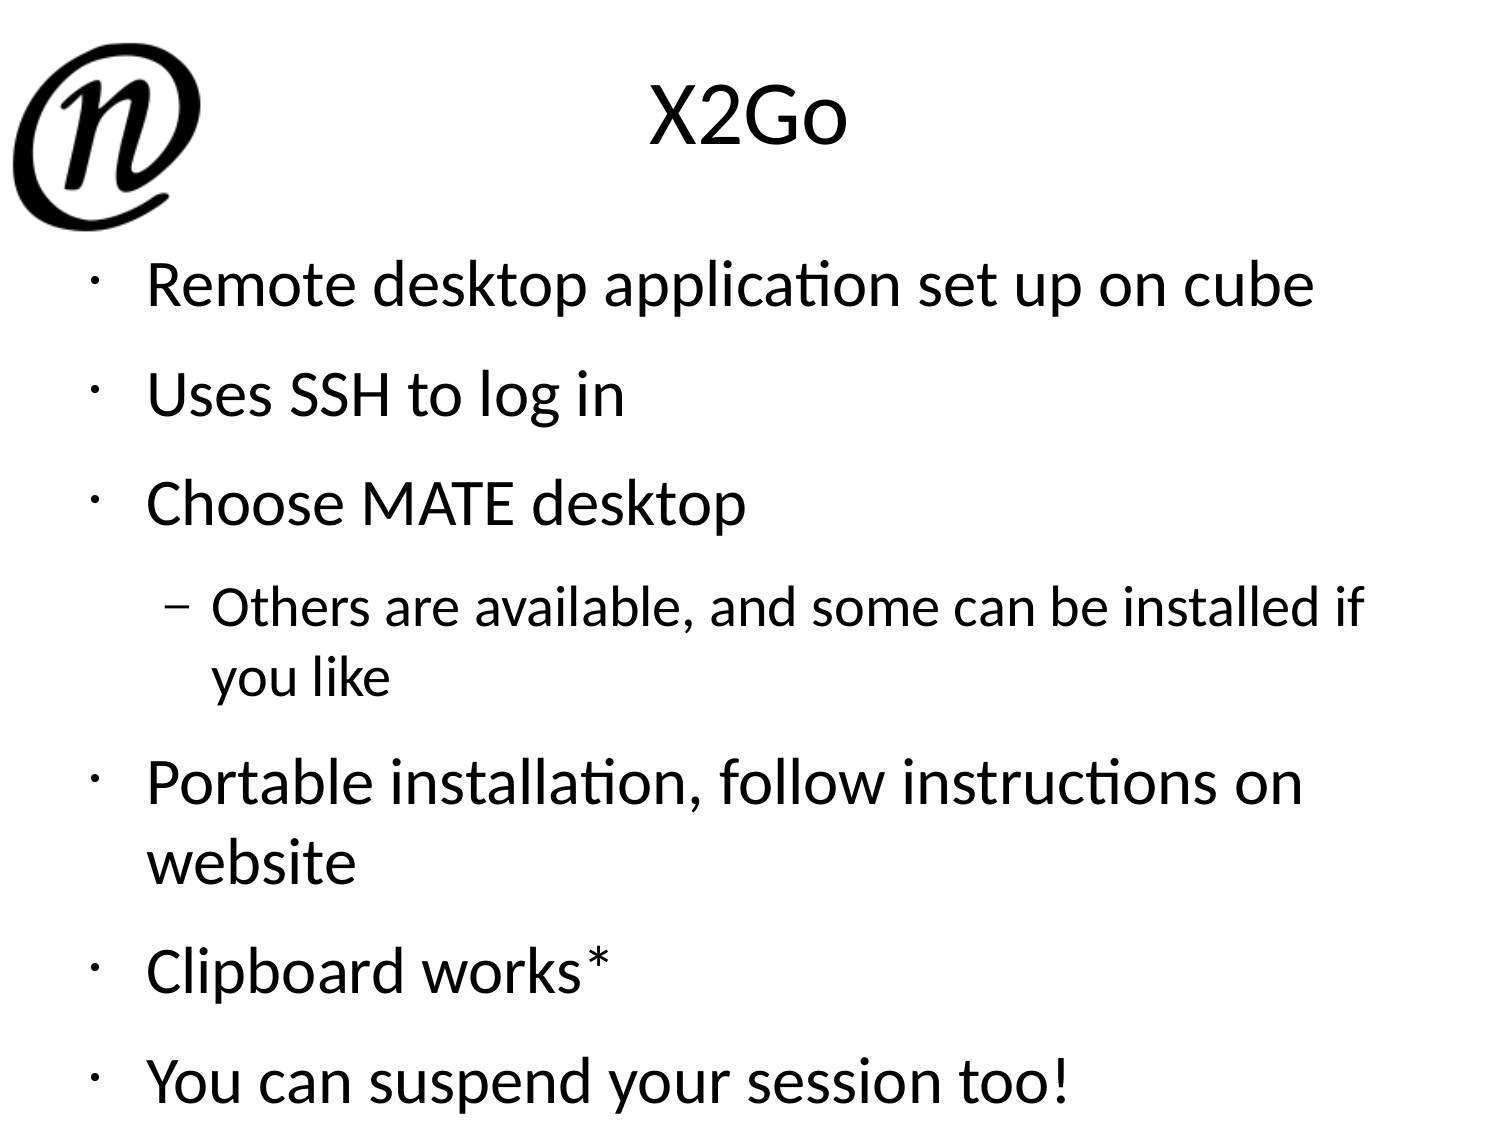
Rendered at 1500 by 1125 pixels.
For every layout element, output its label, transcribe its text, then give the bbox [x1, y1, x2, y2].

title X2Go [75, 45, 1425, 233]
list Remote desktop application set up on cube Uses SSH to log in Choose MATE desktop Others are available, and some can be installed if you like Portable installation, follow instructions on website Clipboard works* You can suspend your session too! *Clipboard not always guaranteed to work; depends on alignment of stars [75, 232, 1412, 975]
picture [0, 30, 214, 245]
